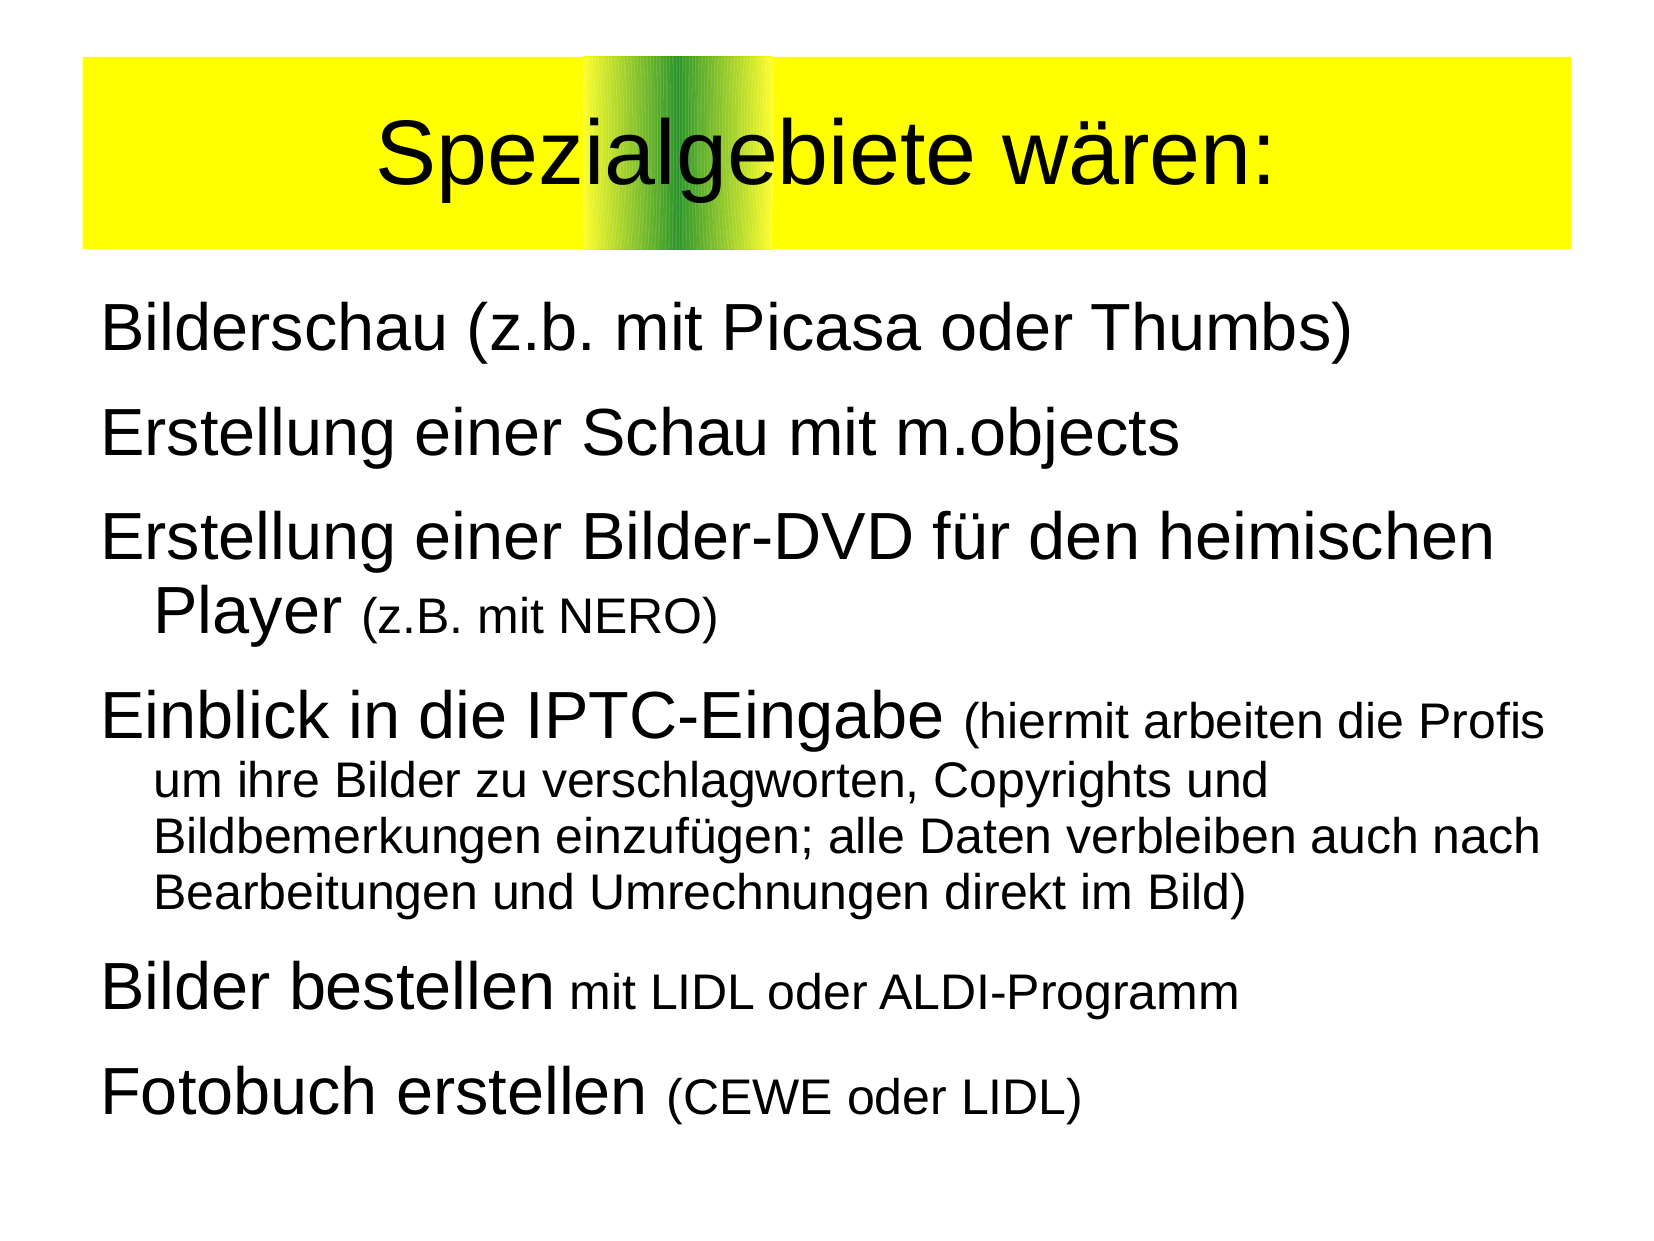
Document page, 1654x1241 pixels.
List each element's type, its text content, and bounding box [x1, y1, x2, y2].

title Spezialgebiete wären: [82, 56, 1571, 250]
list Bilderschau (z.b. mit Picasa oder Thumbs) Erstellung einer Schau mit m.objects Erstellung einer Bilder-DVD für den heimischen Player (z.B. mit NERO) Einblick in die IPTC-Eingabe (hiermit arbeiten die Profis um ihre Bilder zu verschlagworten, Copyrights und Bildbemerkungen einzufügen; alle Daten verbleiben auch nach Bearbeitungen und Umrechnungen direkt im Bild) Bilder bestellen mit LIDL oder ALDI-Programm Fotobuch erstellen (CEWE oder LIDL) [82, 290, 1571, 1129]
